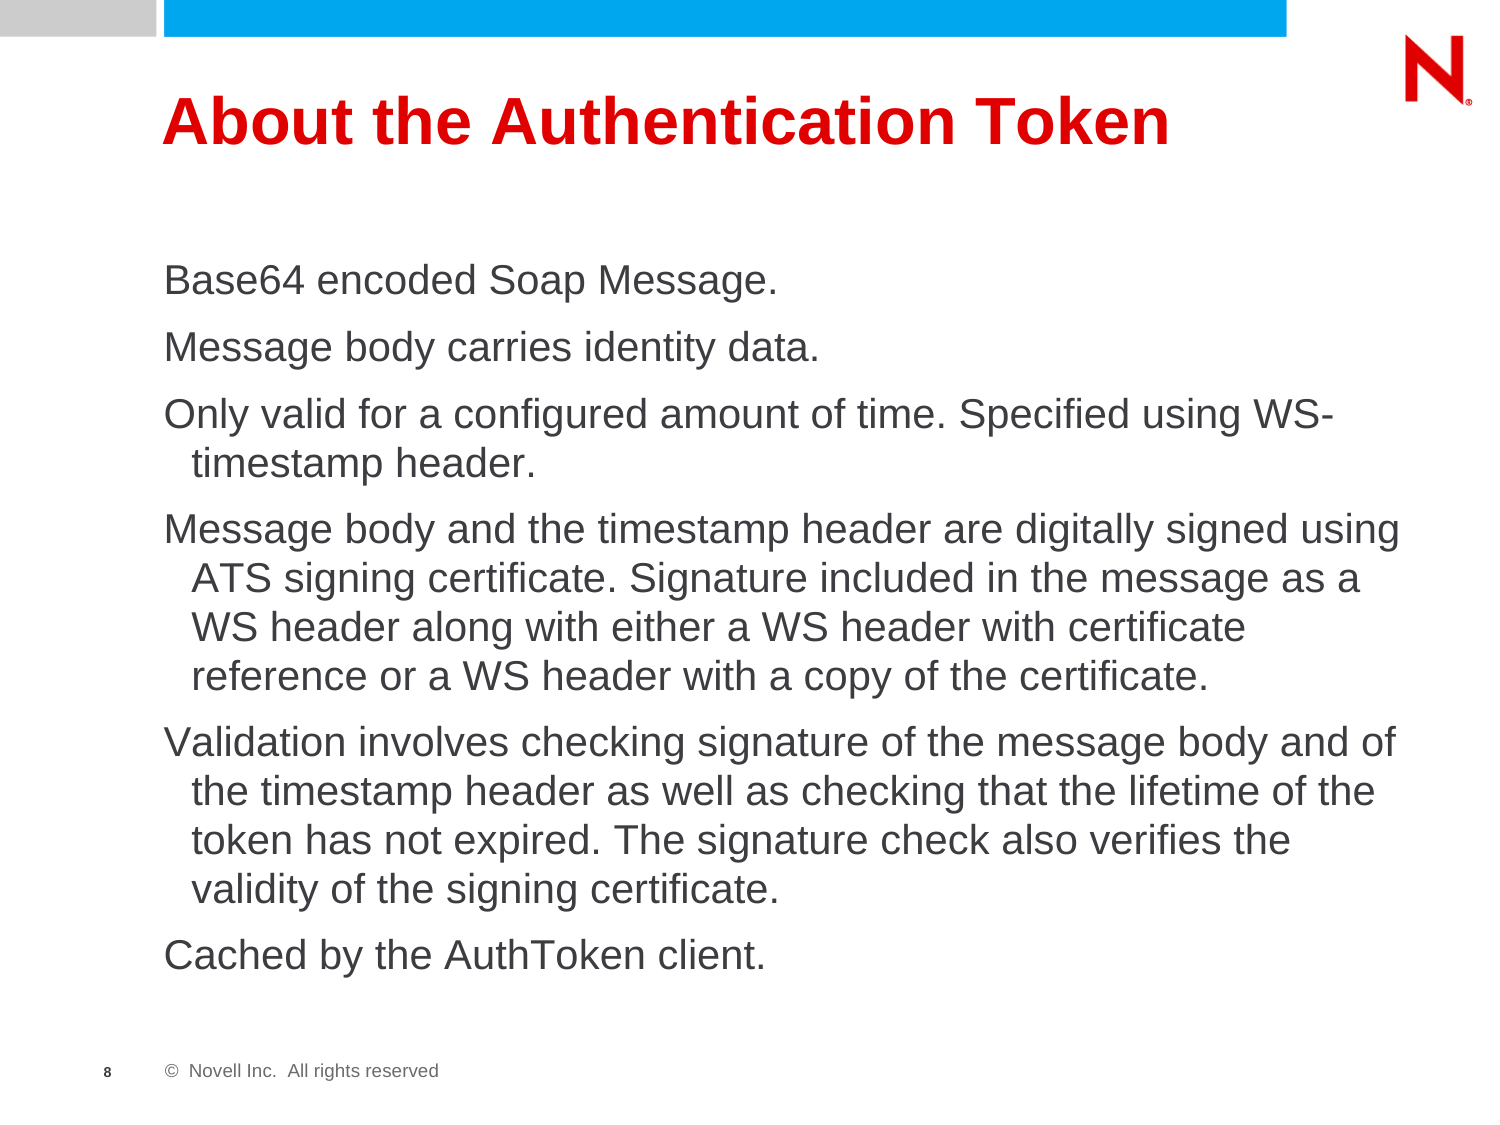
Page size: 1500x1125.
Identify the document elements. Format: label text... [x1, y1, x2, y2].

list Base64 encoded Soap Message. Message body carries identity data. Only valid for a configured amount of time. Specified using WS-timestamp header. Message body and the timestamp header are digitally signed using ATS signing certificate. Signature included in the message as a WS header along with either a WS header with certificate reference or a WS header with a copy of the certificate. Validation involves checking signature of the message body and of the timestamp header as well as checking that the lifetime of the token has not expired. The signature check also verifies the validity of the signing certificate. Cached by the AuthToken client. [163, 254, 1404, 986]
title About the Authentication Token [161, 41, 1383, 205]
picture [1403, 32, 1473, 107]
